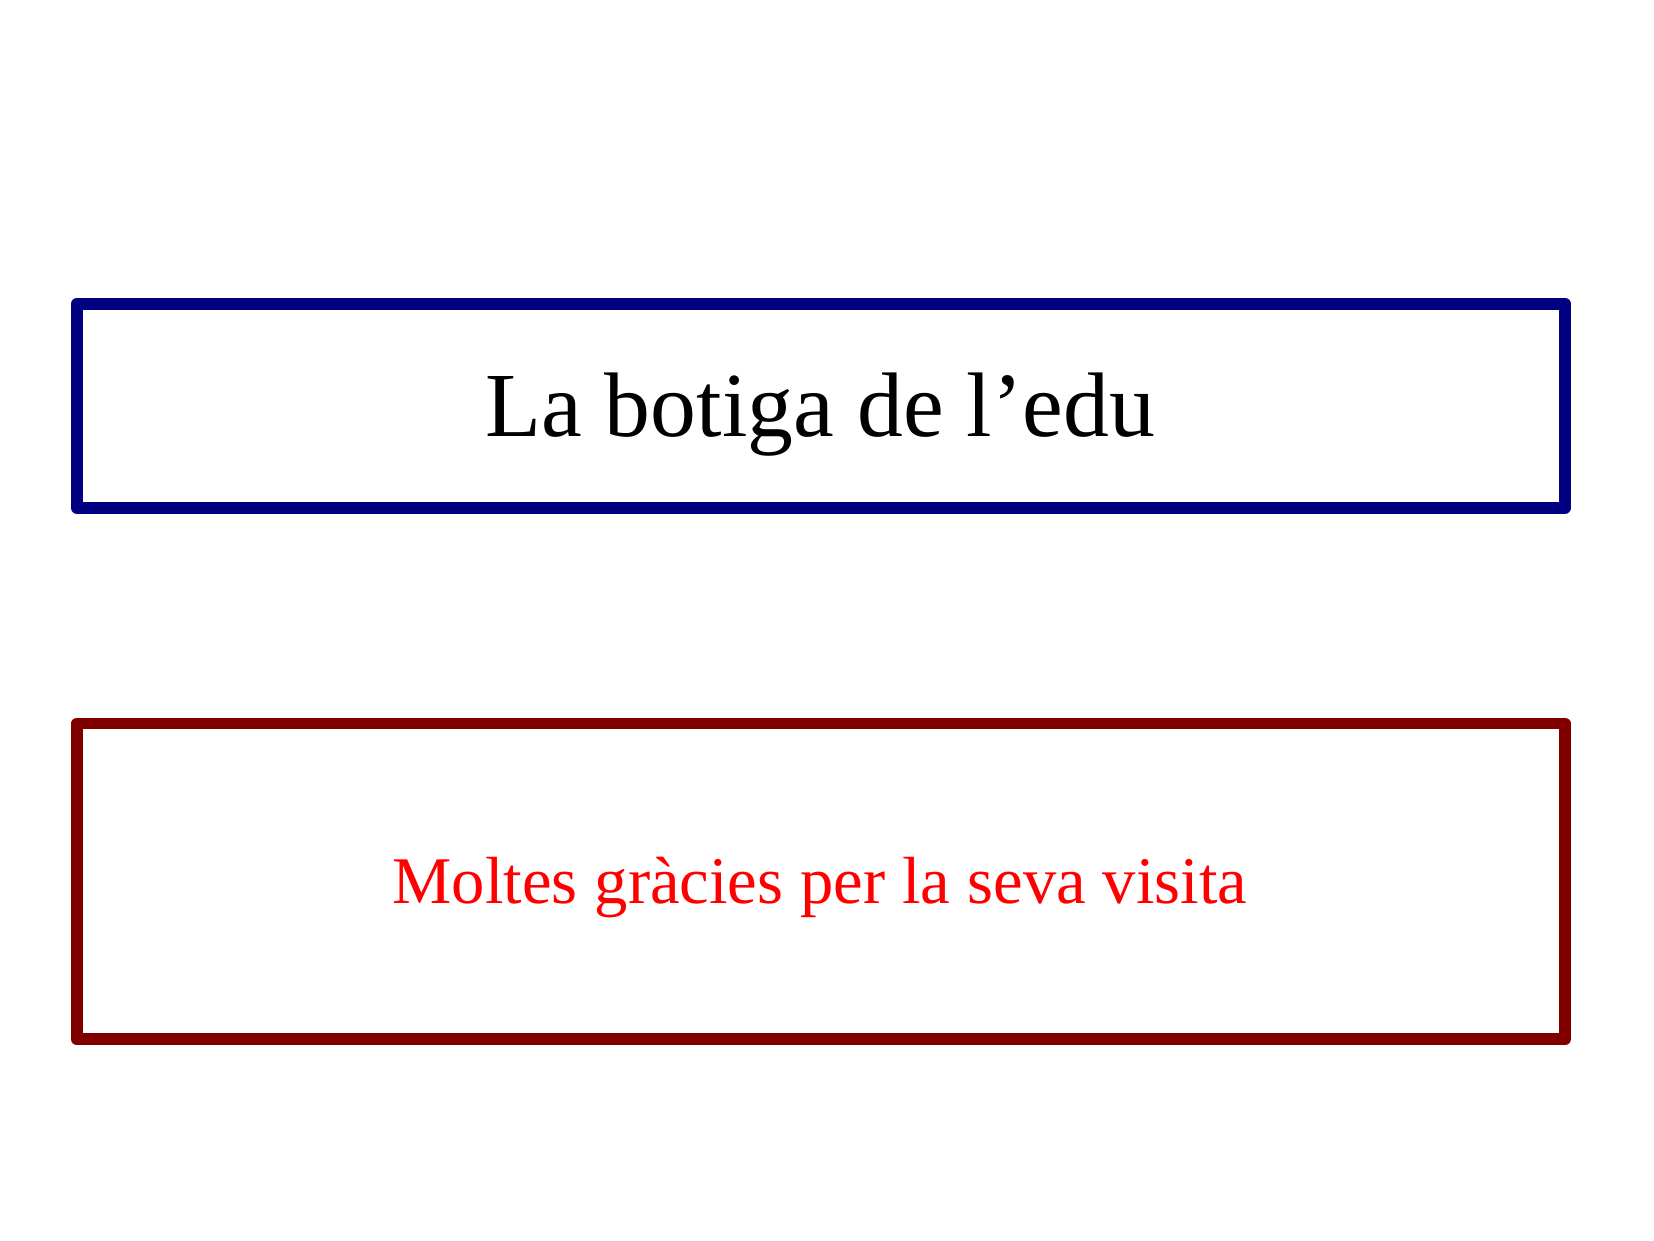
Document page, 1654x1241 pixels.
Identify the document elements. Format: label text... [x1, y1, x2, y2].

title La botiga de l’edu [76, 303, 1565, 508]
subtitle Moltes gràcies per la seva visita [76, 723, 1565, 1040]
